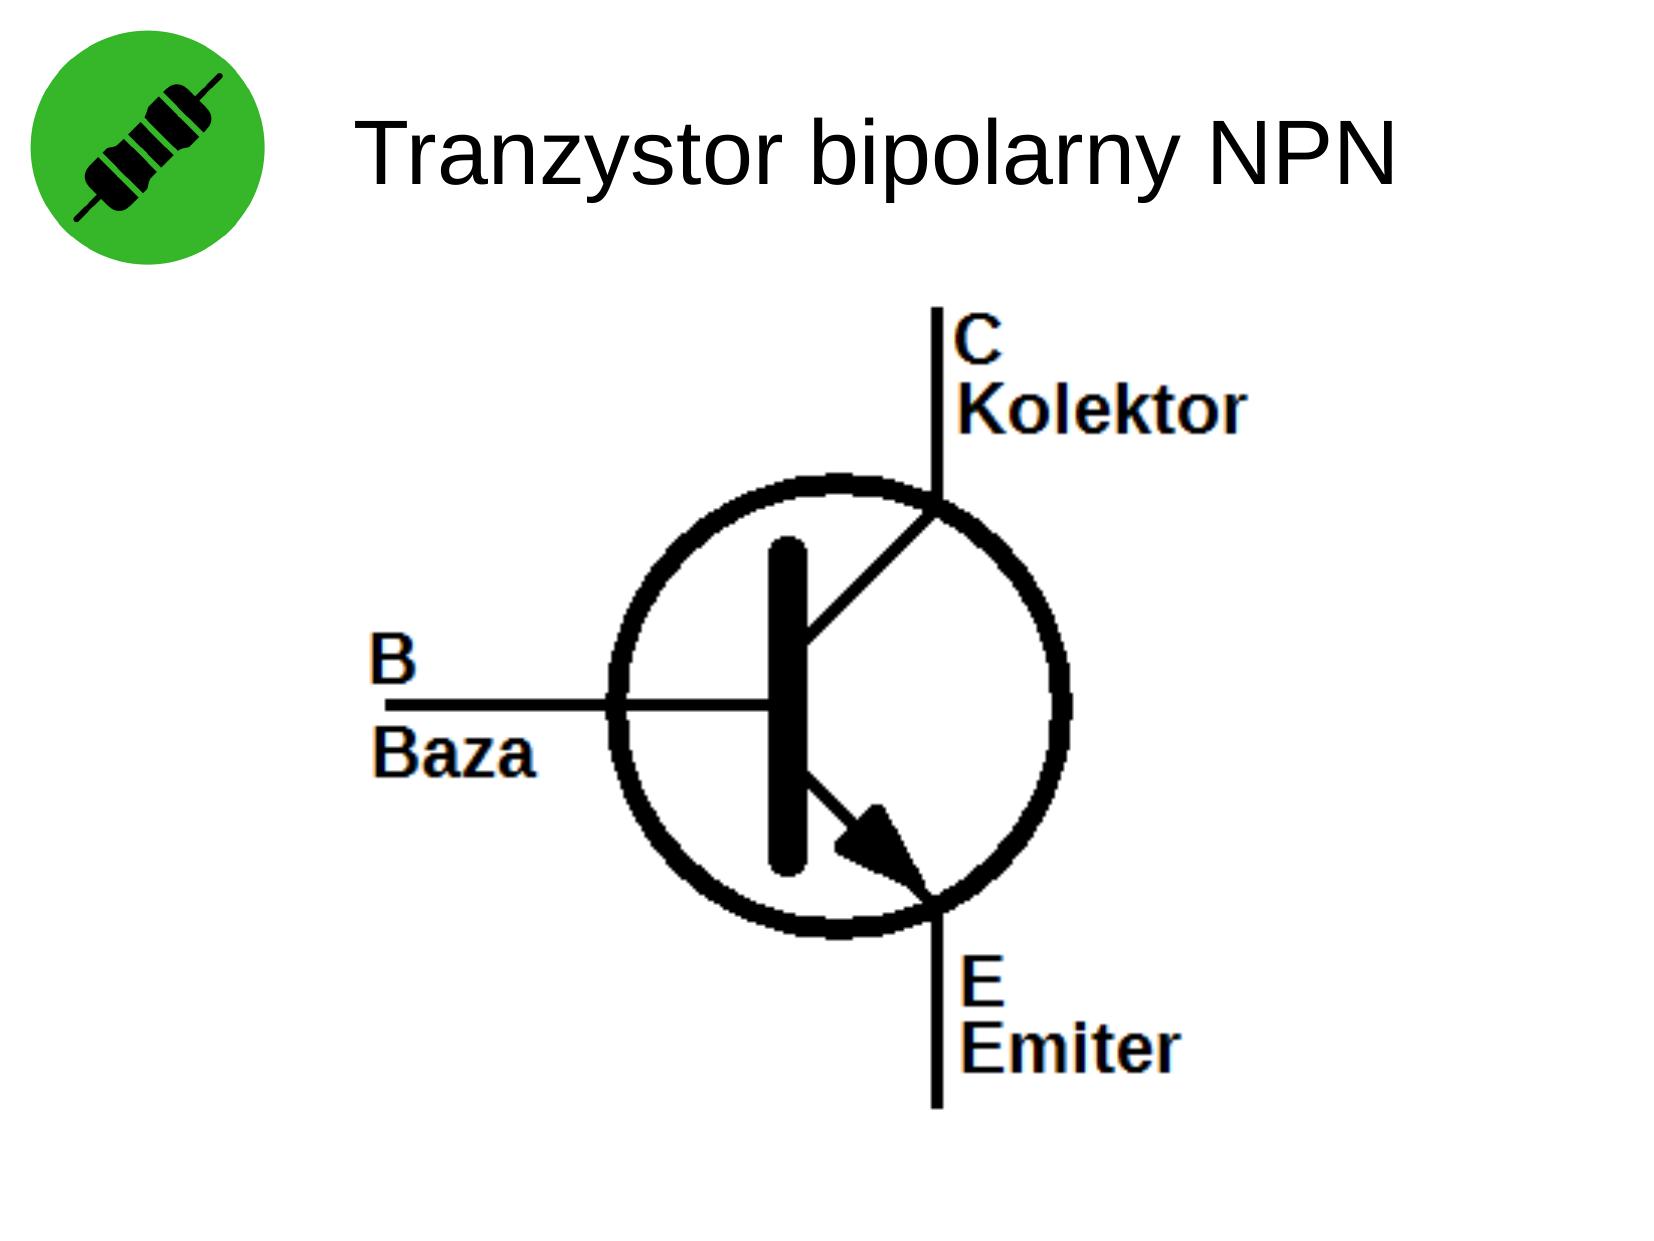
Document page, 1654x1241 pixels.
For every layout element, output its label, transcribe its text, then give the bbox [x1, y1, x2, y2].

title Tranzystor bipolarny NPN [266, 49, 1571, 257]
picture [29, 29, 266, 266]
picture [365, 296, 1270, 1123]
